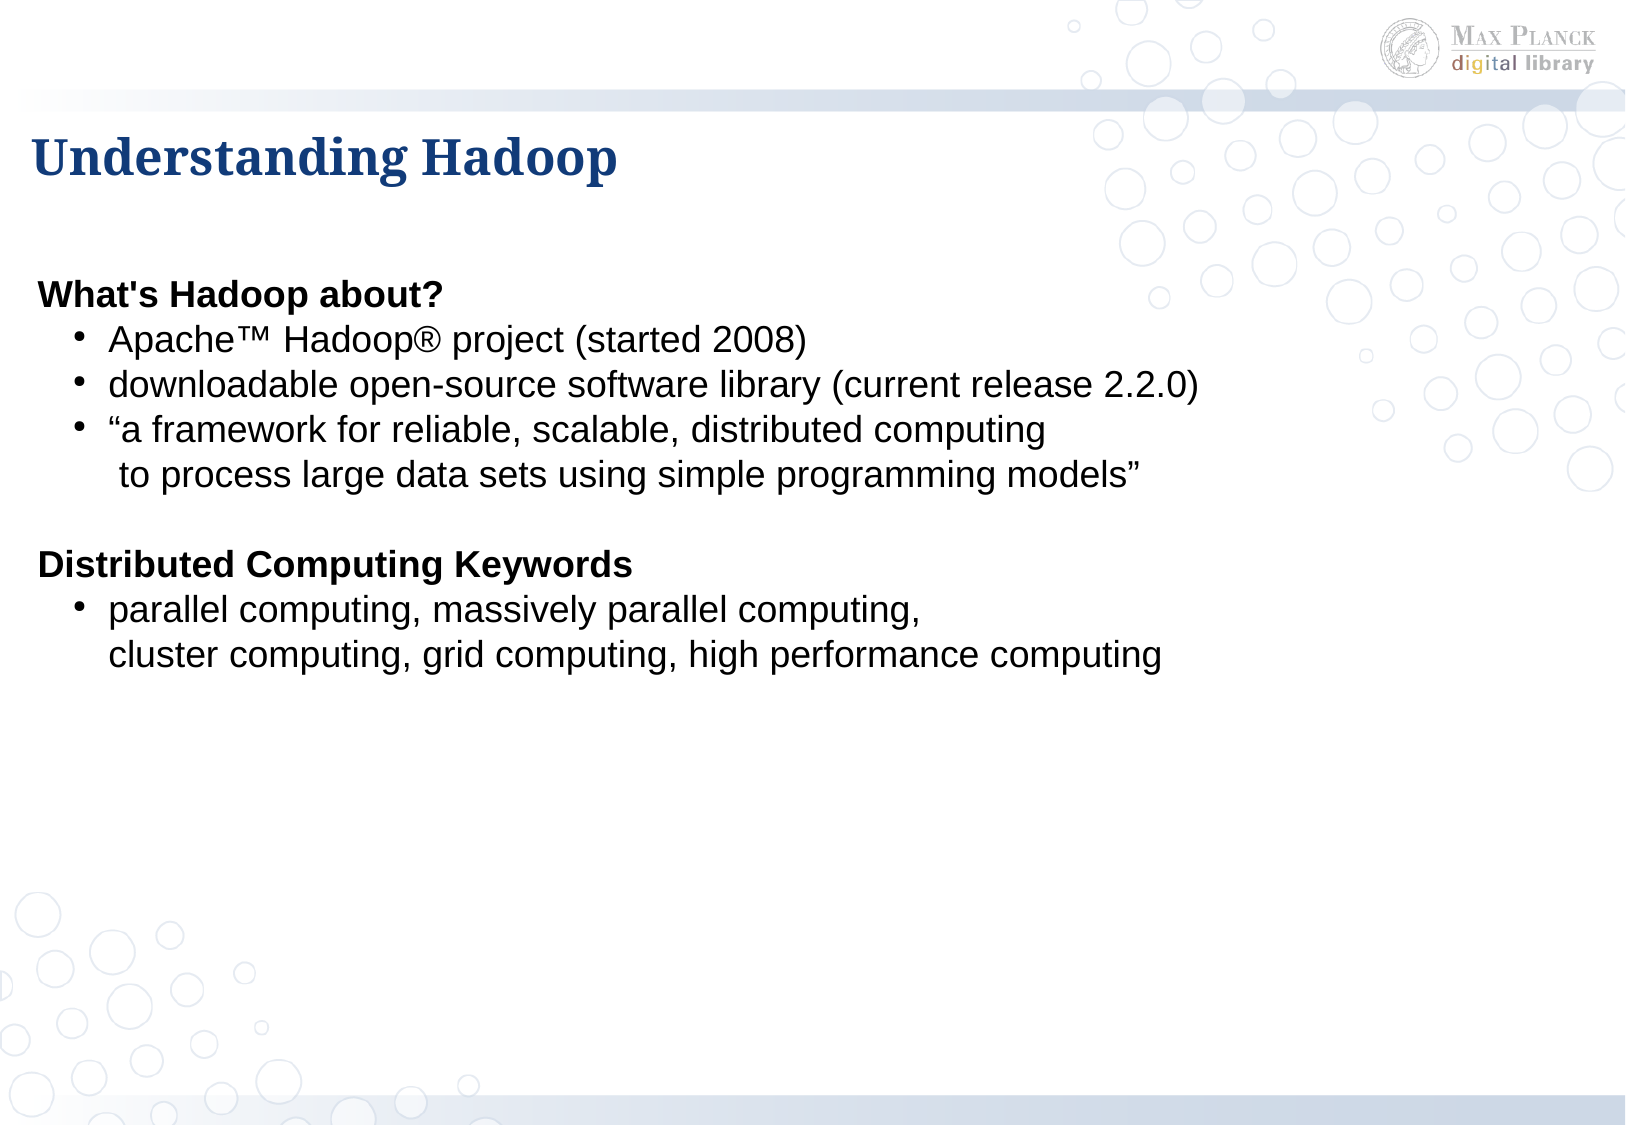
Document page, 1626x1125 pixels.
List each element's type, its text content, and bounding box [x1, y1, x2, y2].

text_box What's Hadoop about? Apache™ Hadoop® project (started 2008) downloadable open-source software library (current release 2.2.0) “a framework for reliable, scalable, distributed computing to process large data sets using simple programming models” Distributed Computing Keywords parallel computing, massively parallel computing, cluster computing, grid computing, high performance computing [37, 269, 1598, 721]
list Understanding Hadoop [31, 125, 1594, 187]
picture [0, 0, 1626, 1125]
